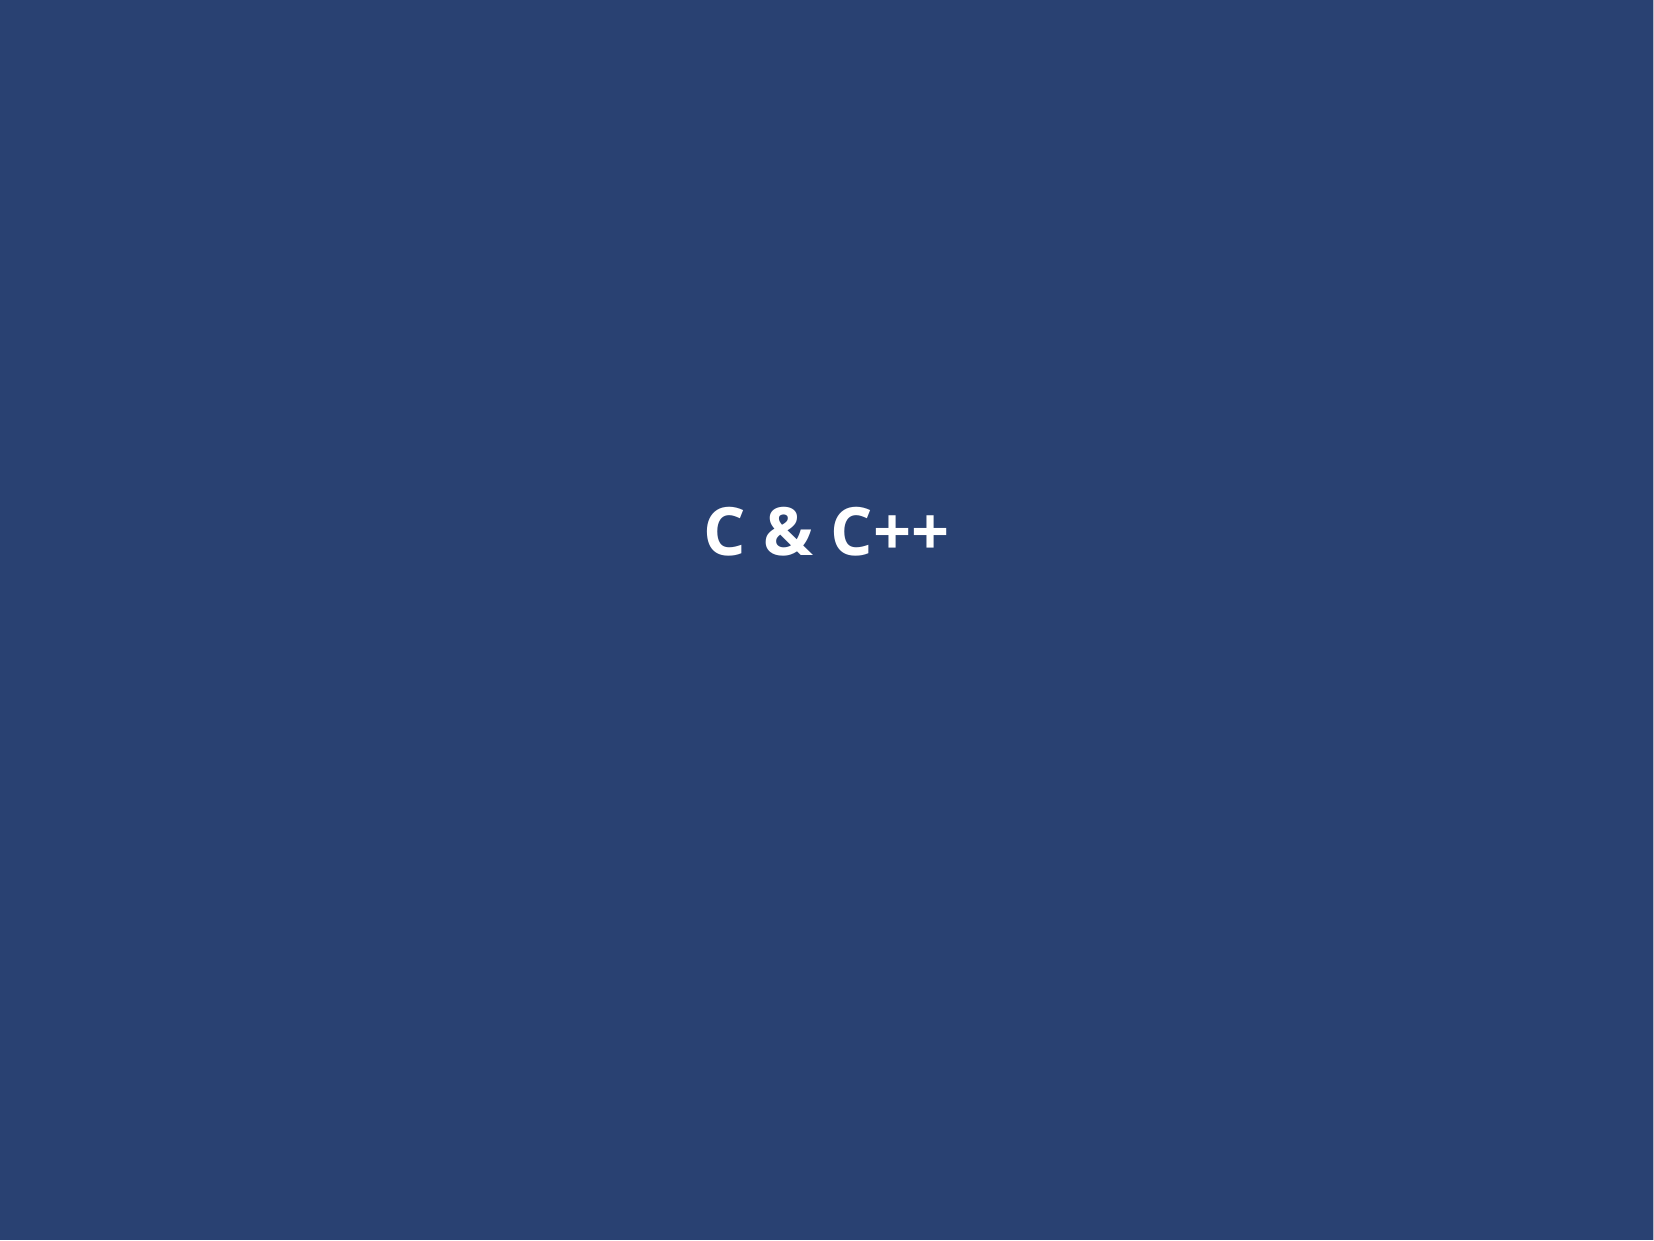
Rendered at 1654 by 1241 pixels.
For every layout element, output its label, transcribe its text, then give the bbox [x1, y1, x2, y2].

subtitle C & C++ [82, 49, 1571, 1109]
